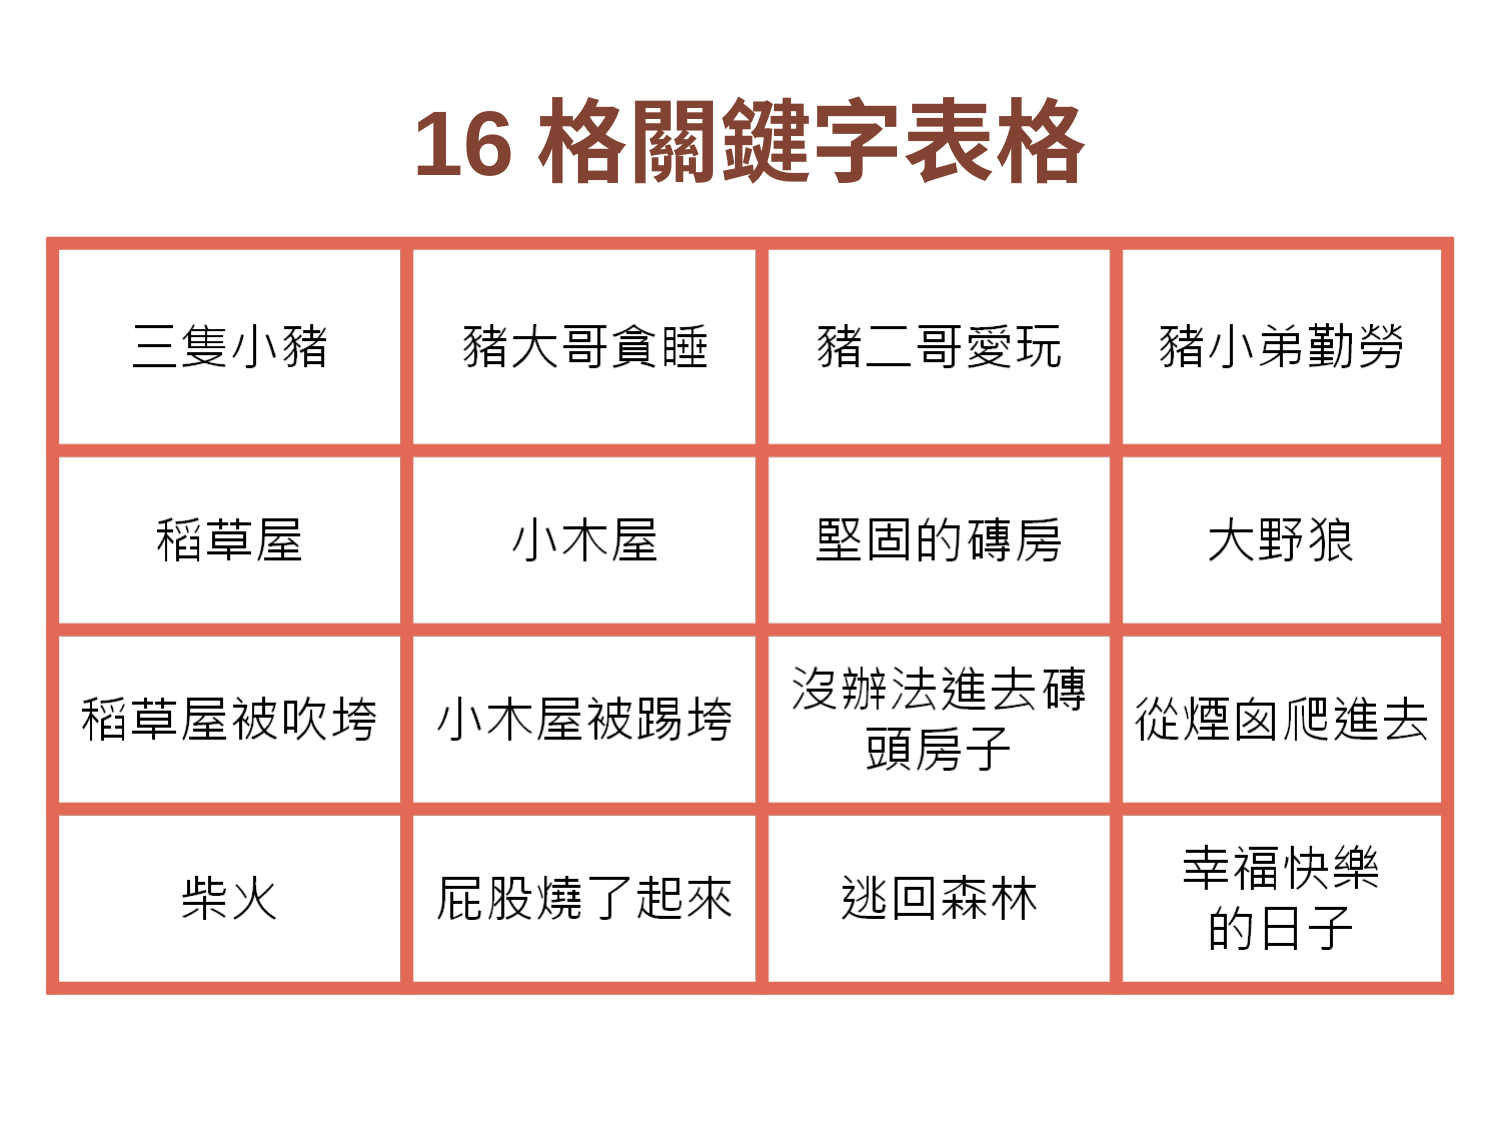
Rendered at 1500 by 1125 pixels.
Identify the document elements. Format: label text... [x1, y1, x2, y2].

picture [40, 232, 1459, 1001]
title 16格關鍵字表格 [75, 45, 1426, 233]
